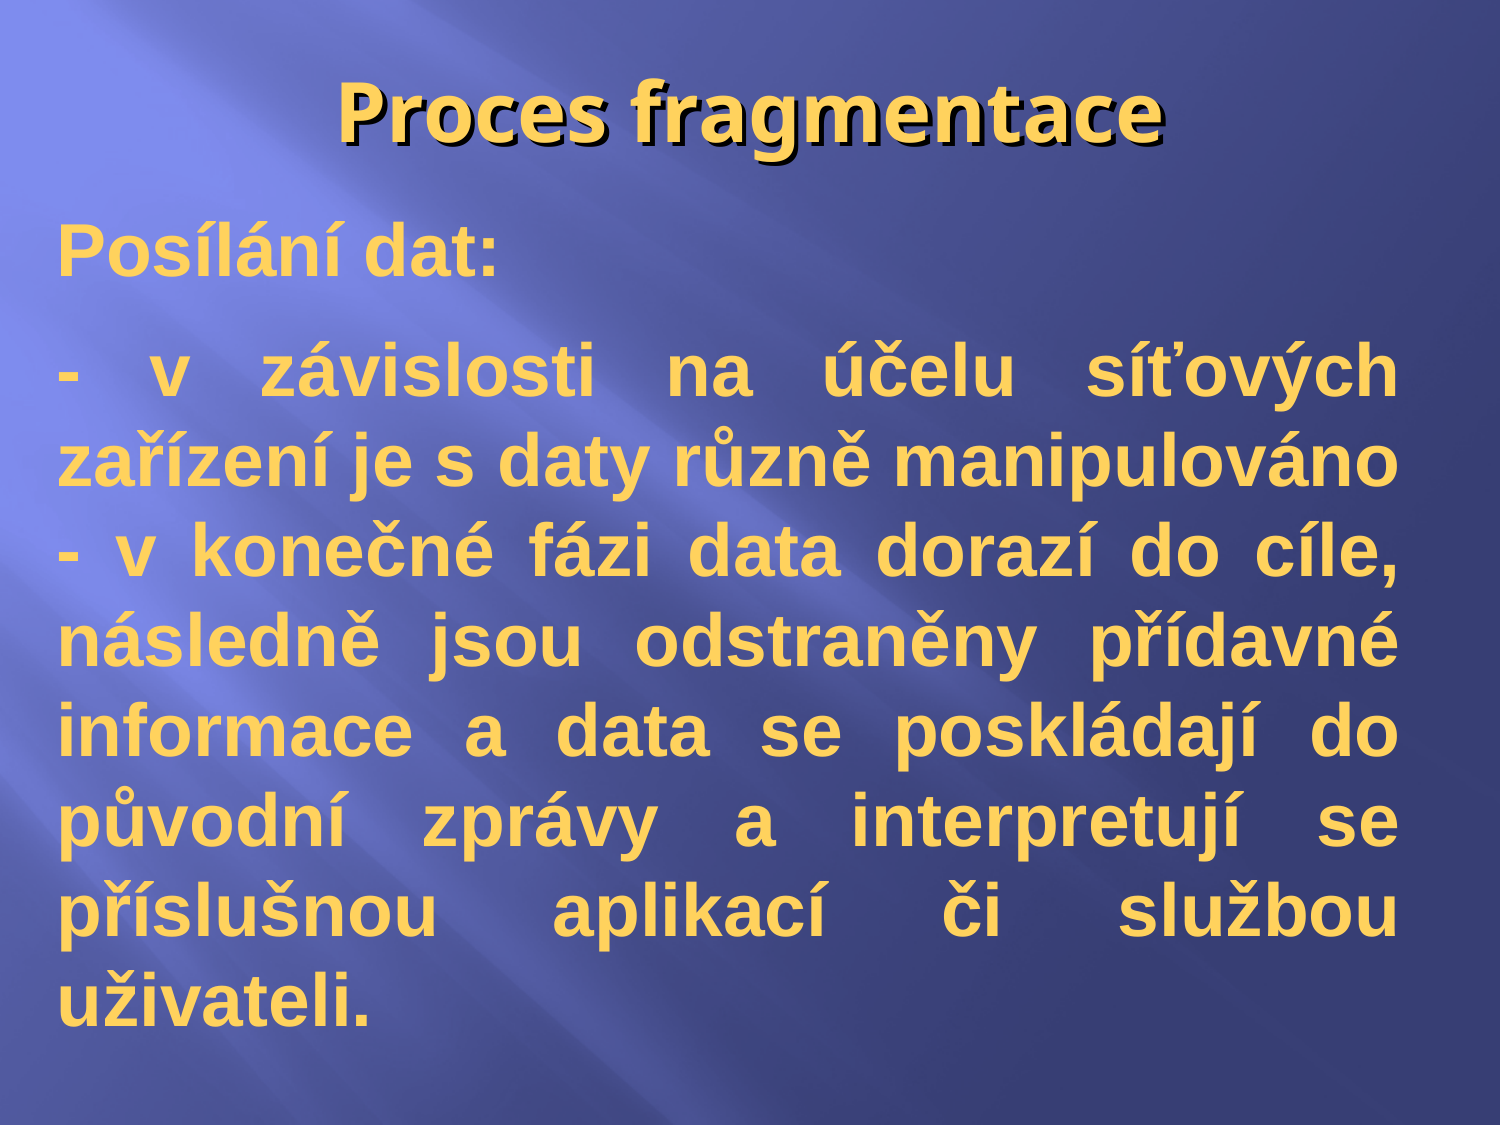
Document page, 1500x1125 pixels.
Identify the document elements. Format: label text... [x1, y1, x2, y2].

text_box Posílání dat: - v závislosti na účelu síťových zařízení je s daty různě manipulováno - v konečné fázi data dorazí do cíle, následně jsou odstraněny přídavné informace a data se poskládají do původní zprávy a interpretují se příslušnou aplikací či službou uživateli. [41, 172, 1459, 1071]
title Proces fragmentace [64, 45, 1436, 172]
